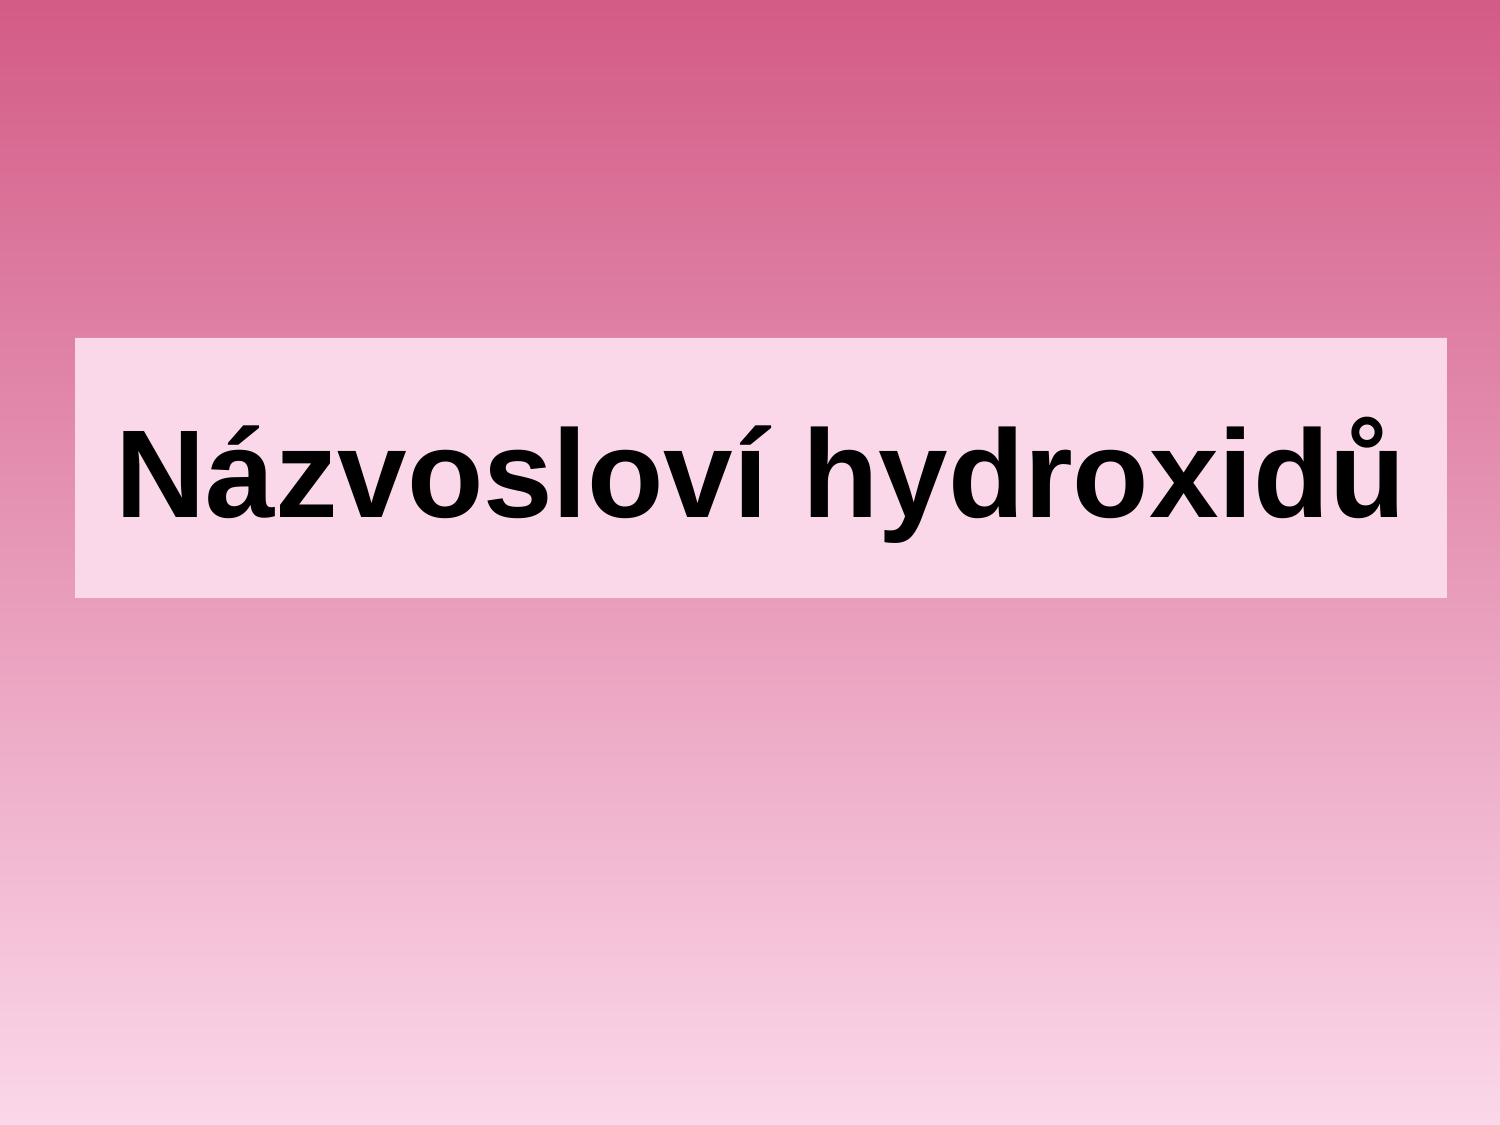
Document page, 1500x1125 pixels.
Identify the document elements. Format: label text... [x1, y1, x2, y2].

title Názvosloví hydroxidů [75, 337, 1447, 598]
